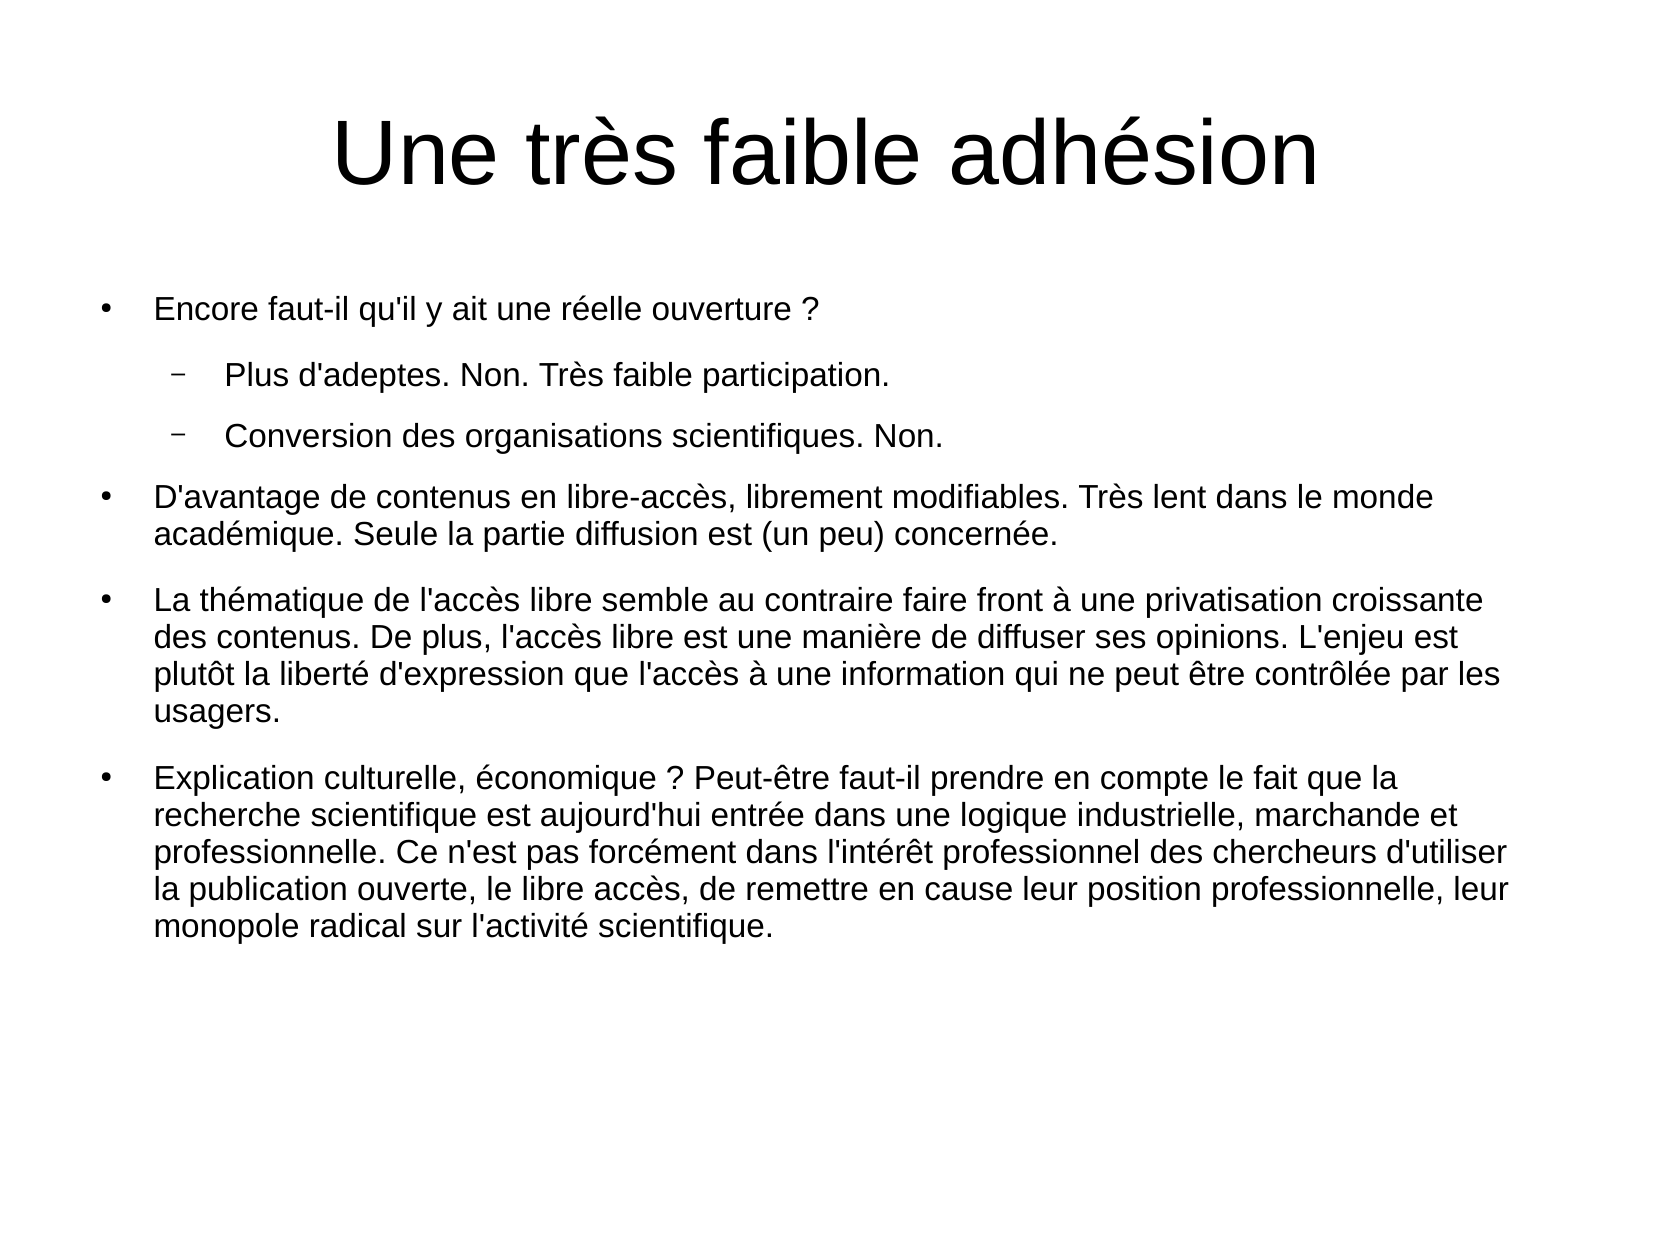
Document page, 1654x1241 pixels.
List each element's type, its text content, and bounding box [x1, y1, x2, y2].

list Encore faut-il qu'il y ait une réelle ouverture ? Plus d'adeptes. Non. Très faible participation. Conversion des organisations scientifiques. Non. D'avantage de contenus en libre-accès, librement modifiables. Très lent dans le monde académique. Seule la partie diffusion est (un peu) concernée. La thématique de l'accès libre semble au contraire faire front à une privatisation croissante des contenus. De plus, l'accès libre est une manière de diffuser ses opinions. L'enjeu est plutôt la liberté d'expression que l'accès à une information qui ne peut être contrôlée par les usagers. Explication culturelle, économique ? Peut-être faut-il prendre en compte le fait que la recherche scientifique est aujourd'hui entrée dans une logique industrielle, marchande et professionnelle. Ce n'est pas forcément dans l'intérêt professionnel des chercheurs d'utiliser la publication ouverte, le libre accès, de remettre en cause leur position professionnelle, leur monopole radical sur l'activité scientifique. [82, 290, 1538, 1010]
title Une très faible adhésion [82, 49, 1571, 257]
